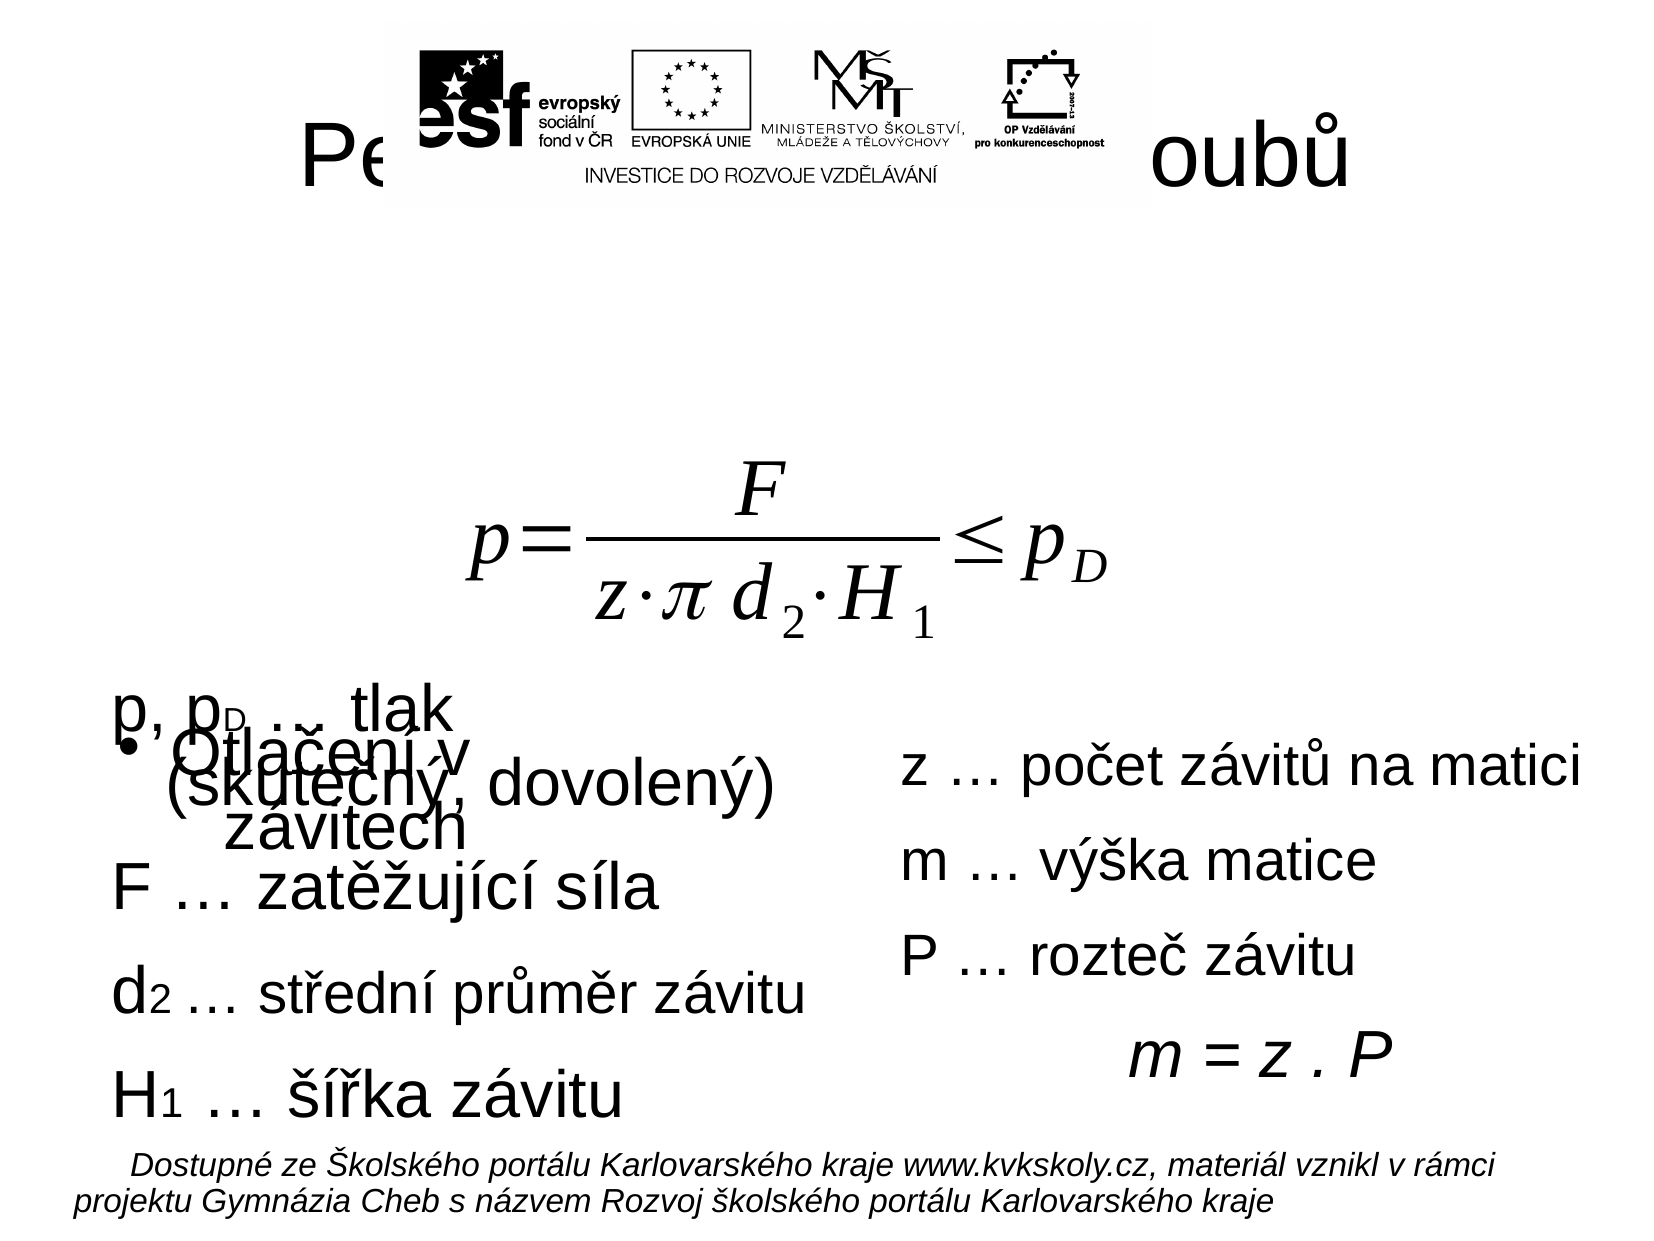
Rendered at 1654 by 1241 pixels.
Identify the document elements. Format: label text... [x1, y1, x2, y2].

text_box Dostupné ze Školského portálu Karlovarského kraje www.kvkskoly.cz, materiál vznikl v rámci projektu Gymnázia Cheb s názvem Rozvoj školského portálu Karlovarského kraje [59, 1092, 1624, 1241]
picture [383, 19, 1151, 207]
list Otlačení v závitech [82, 362, 1583, 1092]
text_box z … počet závitů na matici m … výška matice P … rozteč závitu m = z . P [886, 726, 1598, 1100]
title Pevnostní výpočet šroubů [76, 147, 1565, 355]
text_box p, pD … tlak (skutečný, dovolený) F … zatěžující síla d2 … střední průměr závitu H1 … šířka závitu [94, 667, 874, 1057]
picture [448, 442, 1122, 651]
